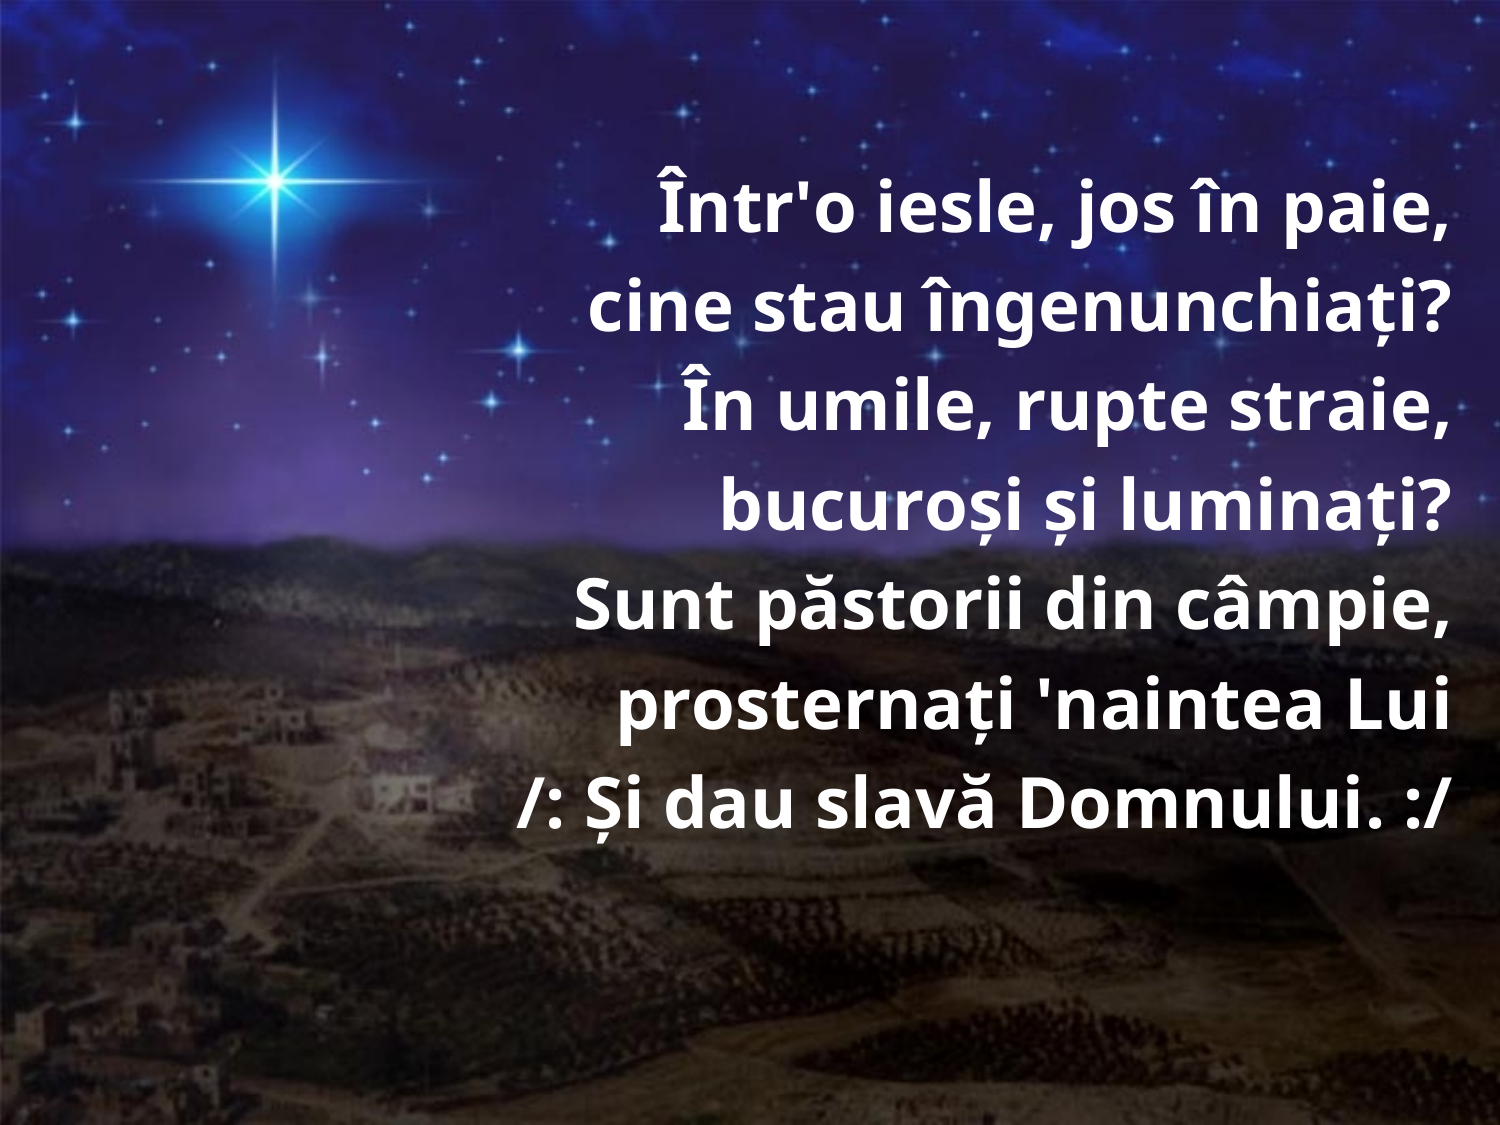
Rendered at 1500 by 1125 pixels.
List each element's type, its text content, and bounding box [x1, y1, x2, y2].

picture [0, 0, 1500, 1125]
subtitle Într'o iesle, jos în paie, cine stau îngenunchiaţi? În umile, rupte straie, bucuroşi şi luminaţi? Sunt păstorii din câmpie, prosternaţi 'naintea Lui /: Şi dau slavă Domnului. :/ [118, 153, 1469, 851]
